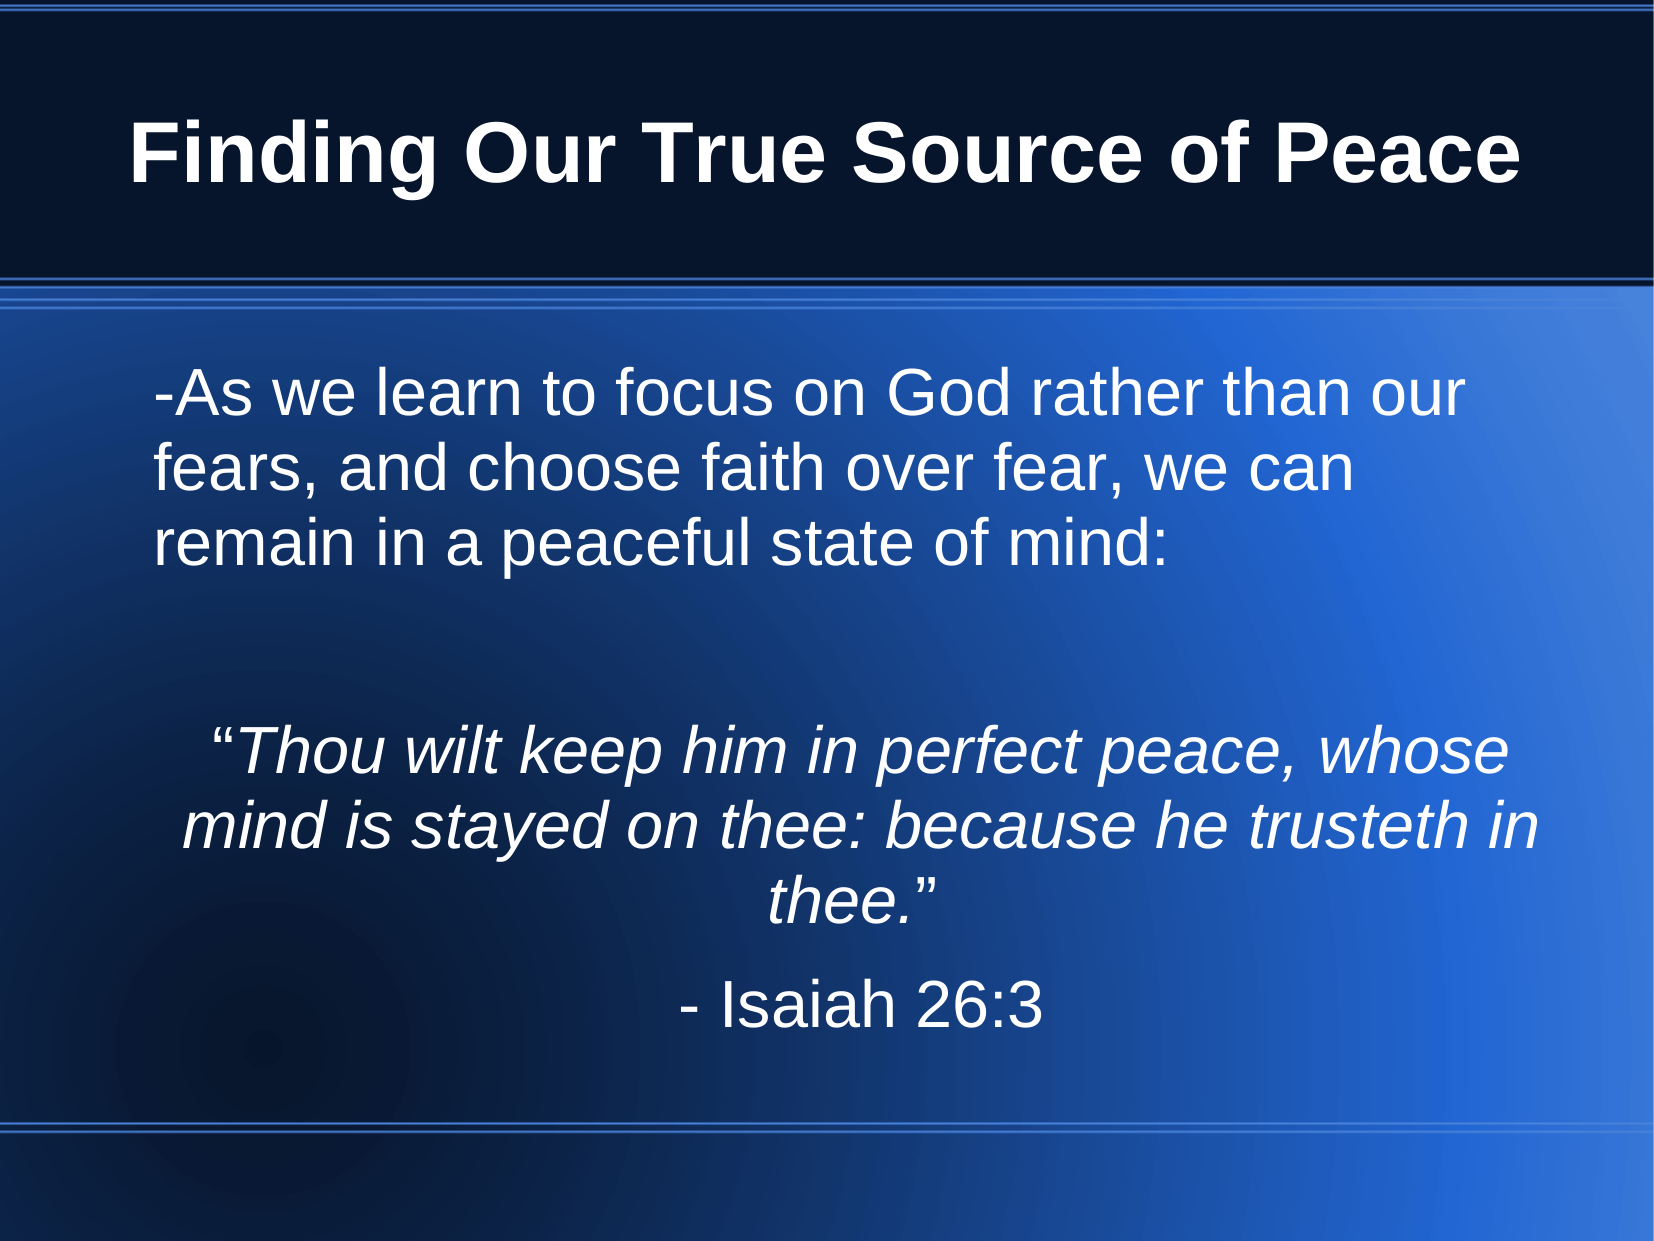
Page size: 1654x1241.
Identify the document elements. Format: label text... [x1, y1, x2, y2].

picture [0, 0, 1654, 1241]
list -As we learn to focus on God rather than our fears, and choose faith over fear, we can remain in a peaceful state of mind: “Thou wilt keep him in perfect peace, whose mind is stayed on thee: because he trusteth in thee.” - Isaiah 26:3 [82, 355, 1571, 1147]
title Finding Our True Source of Peace [82, 49, 1571, 257]
